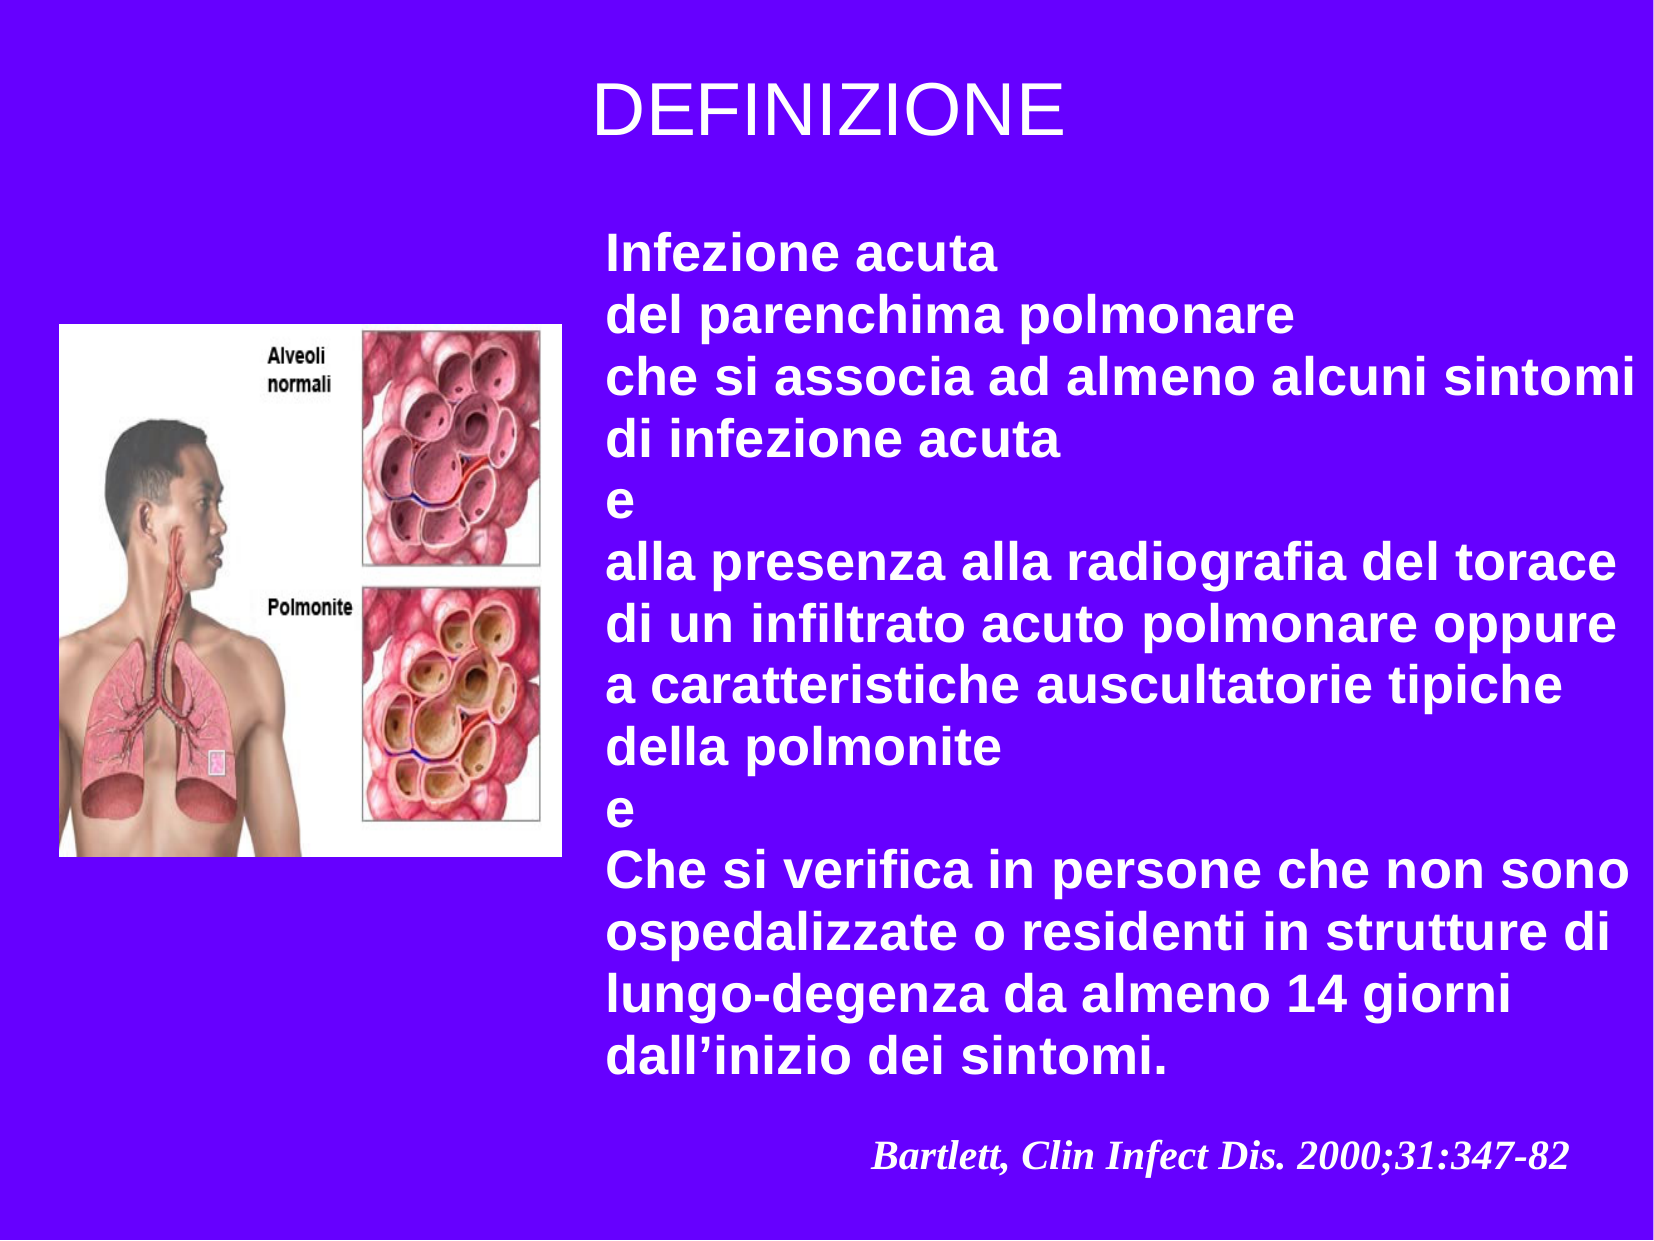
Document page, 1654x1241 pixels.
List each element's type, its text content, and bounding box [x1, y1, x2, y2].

text_box Infezione acuta del parenchima polmonare che si associa ad almeno alcuni sintomi di infezione acuta e alla presenza alla radiografia del torace di un infiltrato acuto polmonare oppure a caratteristiche auscultatorie tipiche della polmonite e Che si verifica in persone che non sono ospedalizzate o residenti in strutture di lungo-degenza da almeno 14 giorni dall’inizio dei sintomi. [590, 212, 1654, 1040]
picture [59, 324, 562, 857]
text_box DEFINIZIONE [295, 0, 1270, 216]
text_box Bartlett, Clin Infect Dis. 2000;31:347-82 [856, 1122, 1586, 1184]
